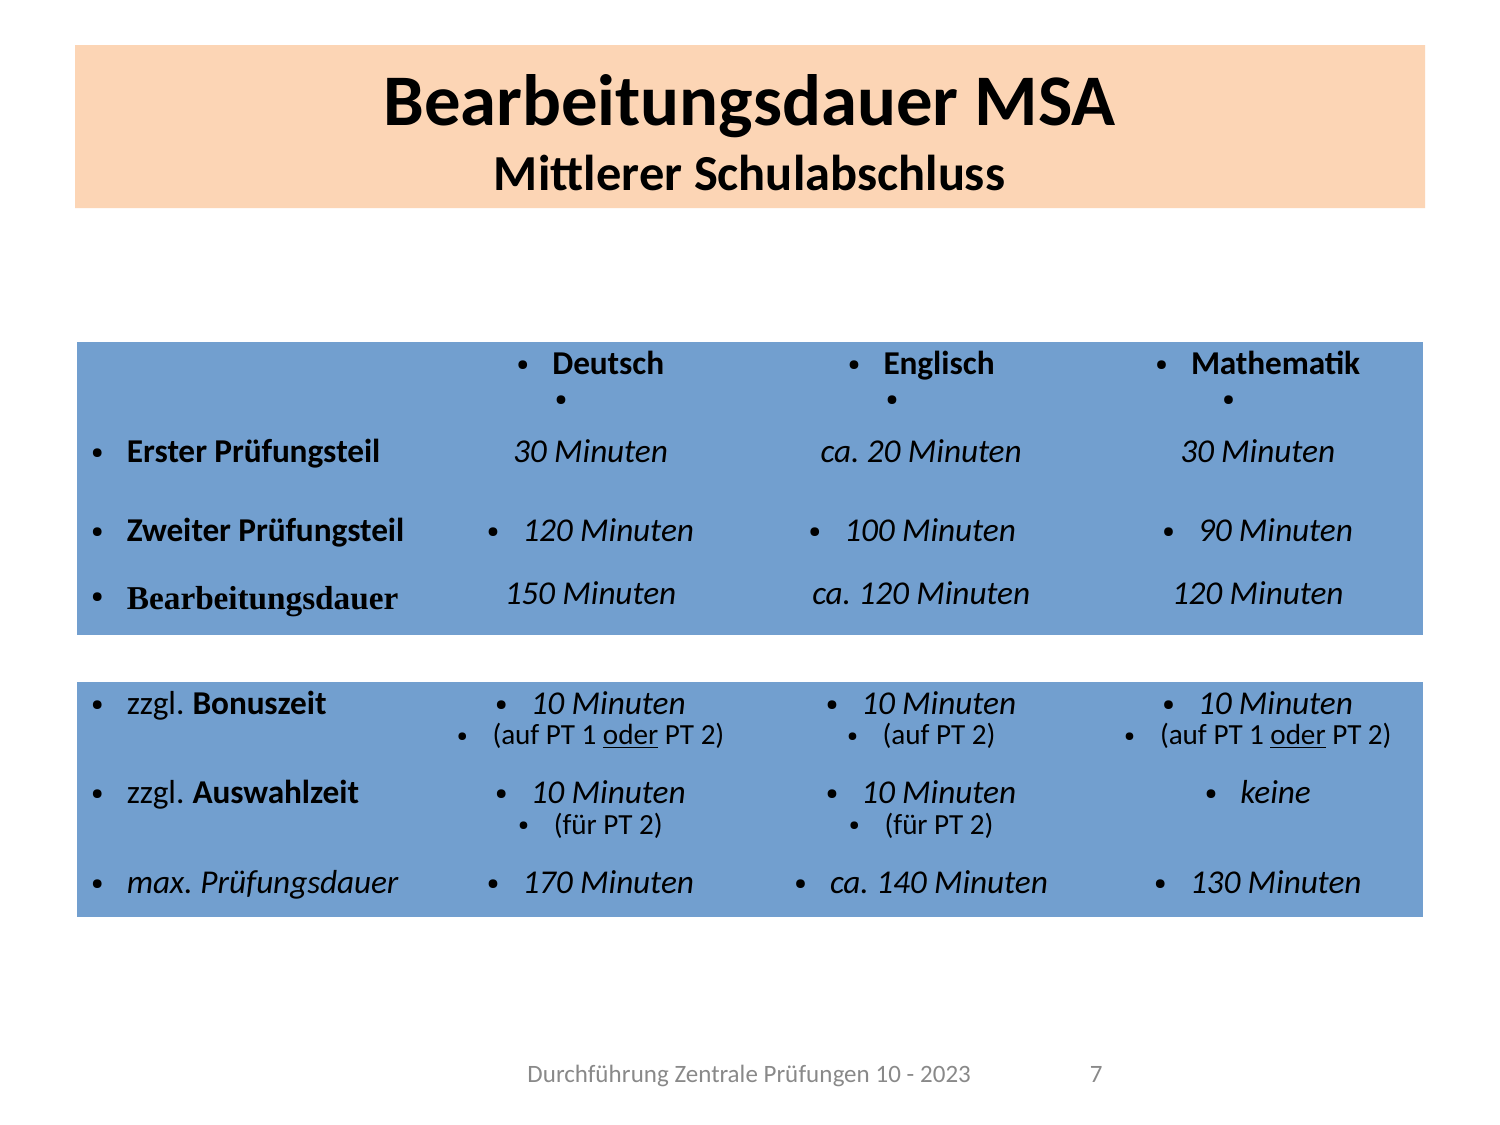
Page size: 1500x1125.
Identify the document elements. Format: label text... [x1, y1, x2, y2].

title Bearbeitungsdauer MSA Mittlerer Schulabschluss [75, 45, 1426, 209]
table_cell keine [1093, 771, 1423, 861]
table_cell Bearbeitungsdauer [77, 572, 431, 635]
table_header Englisch [750, 342, 1093, 430]
table_cell 120 Minuten [1093, 572, 1423, 635]
table_cell 10 Minuten (für PT 2) [431, 771, 750, 861]
table_cell 90 Minuten [1093, 509, 1423, 572]
table_cell 170 Minuten [431, 861, 750, 917]
table_cell ca. 140 Minuten [750, 861, 1093, 917]
table_cell 120 Minuten [431, 509, 750, 572]
table_cell ca. 20 Minuten [750, 430, 1093, 509]
table_header Deutsch [431, 342, 750, 430]
text_box Durchführung Zentrale Prüfungen 10 - 2023 [512, 1042, 988, 1103]
table_cell 150 Minuten [431, 572, 750, 635]
table_header 10 Minuten (auf PT 1 oder PT 2) [1093, 682, 1423, 771]
table_header Mathematik [1093, 342, 1423, 430]
table_cell max. Prüfungsdauer [77, 861, 431, 917]
table_cell 100 Minuten [750, 509, 1093, 572]
table_cell ca. 120 Minuten [750, 572, 1093, 635]
table_header [77, 342, 431, 430]
table_cell 130 Minuten [1093, 861, 1423, 917]
table_cell 30 Minuten [431, 430, 750, 509]
table_cell 10 Minuten (für PT 2) [750, 771, 1093, 861]
table_header 10 Minuten (auf PT 1 oder PT 2) [431, 682, 750, 771]
table_cell Zweiter Prüfungsteil [77, 509, 431, 572]
text_box 7 [1074, 1042, 1426, 1103]
table_header 10 Minuten (auf PT 2) [750, 682, 1093, 771]
table_cell Erster Prüfungsteil [77, 430, 431, 509]
table_cell 30 Minuten [1093, 430, 1423, 509]
table_header zzgl. Bonuszeit [77, 682, 431, 771]
table_cell zzgl. Auswahlzeit [77, 771, 431, 861]
